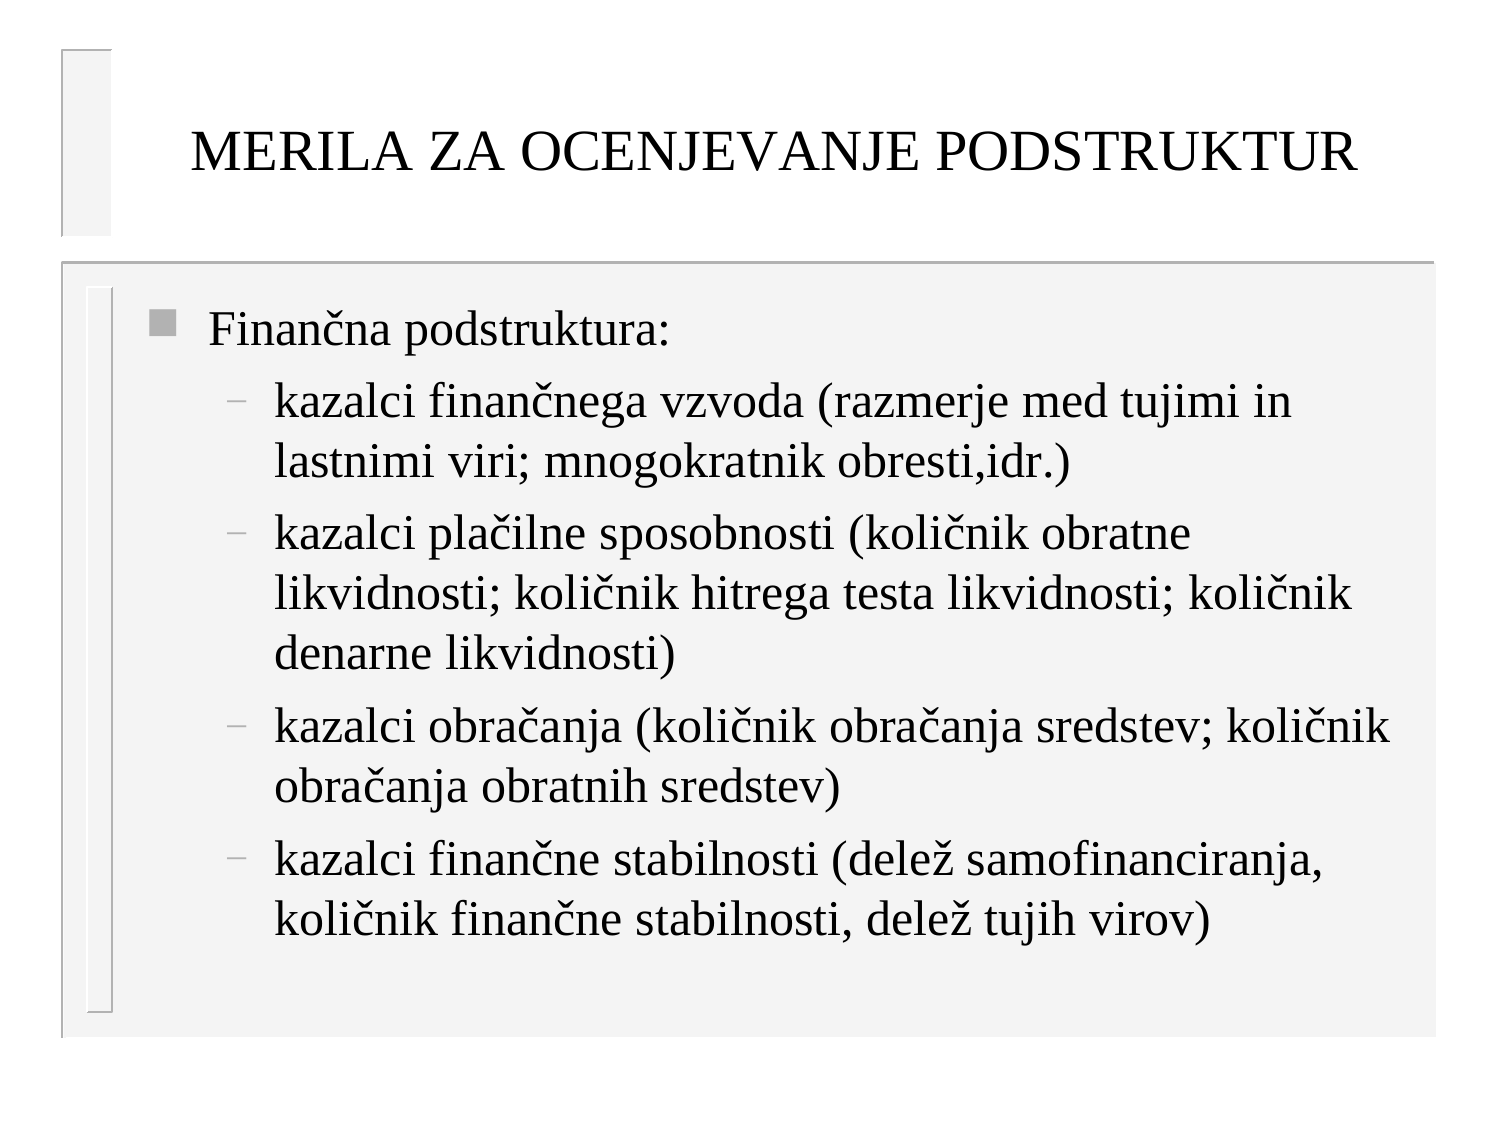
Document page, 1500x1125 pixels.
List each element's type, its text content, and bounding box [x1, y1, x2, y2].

title MERILA ZA OCENJEVANJE PODSTRUKTUR [137, 56, 1413, 238]
list Finančna podstruktura: kazalci finančnega vzvoda (razmerje med tujimi in lastnimi viri; mnogokratnik obresti,idr.) kazalci plačilne sposobnosti (količnik obratne likvidnosti; količnik hitrega testa likvidnosti; količnik denarne likvidnosti) kazalci obračanja (količnik obračanja sredstev; količnik obračanja obratnih sredstev) kazalci finančne stabilnosti (delež samofinanciranja, količnik finančne stabilnosti, delež tujih virov) [137, 287, 1413, 963]
